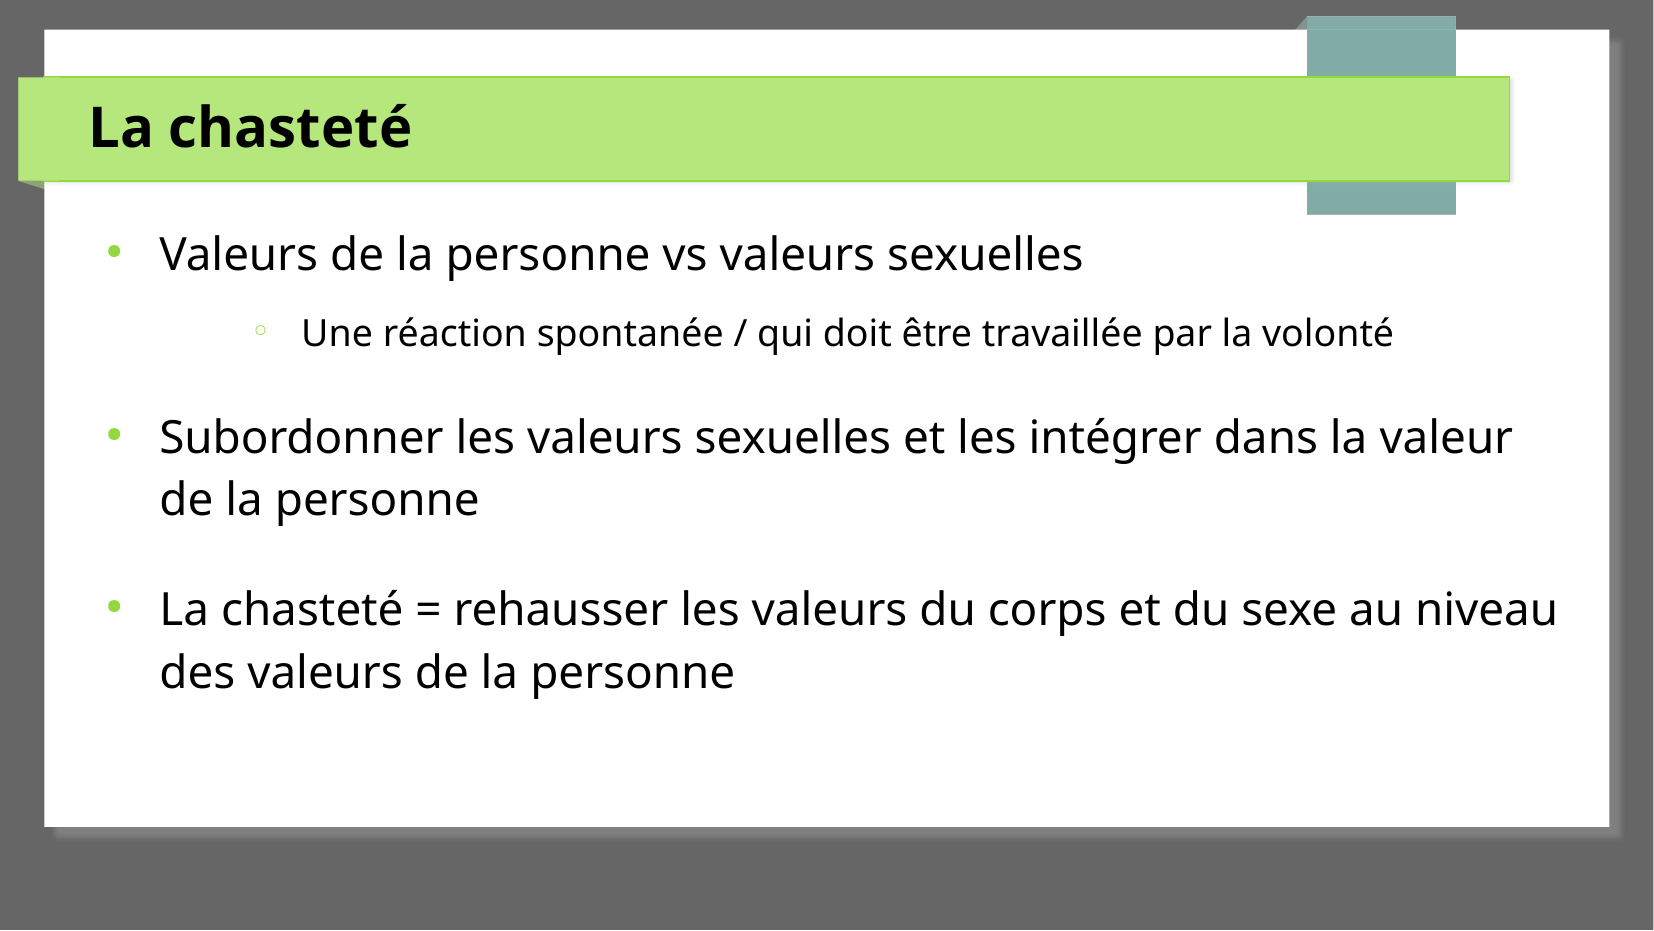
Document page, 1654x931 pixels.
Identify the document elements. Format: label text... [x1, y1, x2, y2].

list Valeurs de la personne vs valeurs sexuelles Une réaction spontanée / qui doit être travaillée par la volonté Subordonner les valeurs sexuelles et les intégrer dans la valeur de la personne La chasteté = rehausser les valeurs du corps et du sexe au niveau des valeurs de la personne [88, 221, 1565, 813]
title La chasteté [88, 73, 1506, 178]
